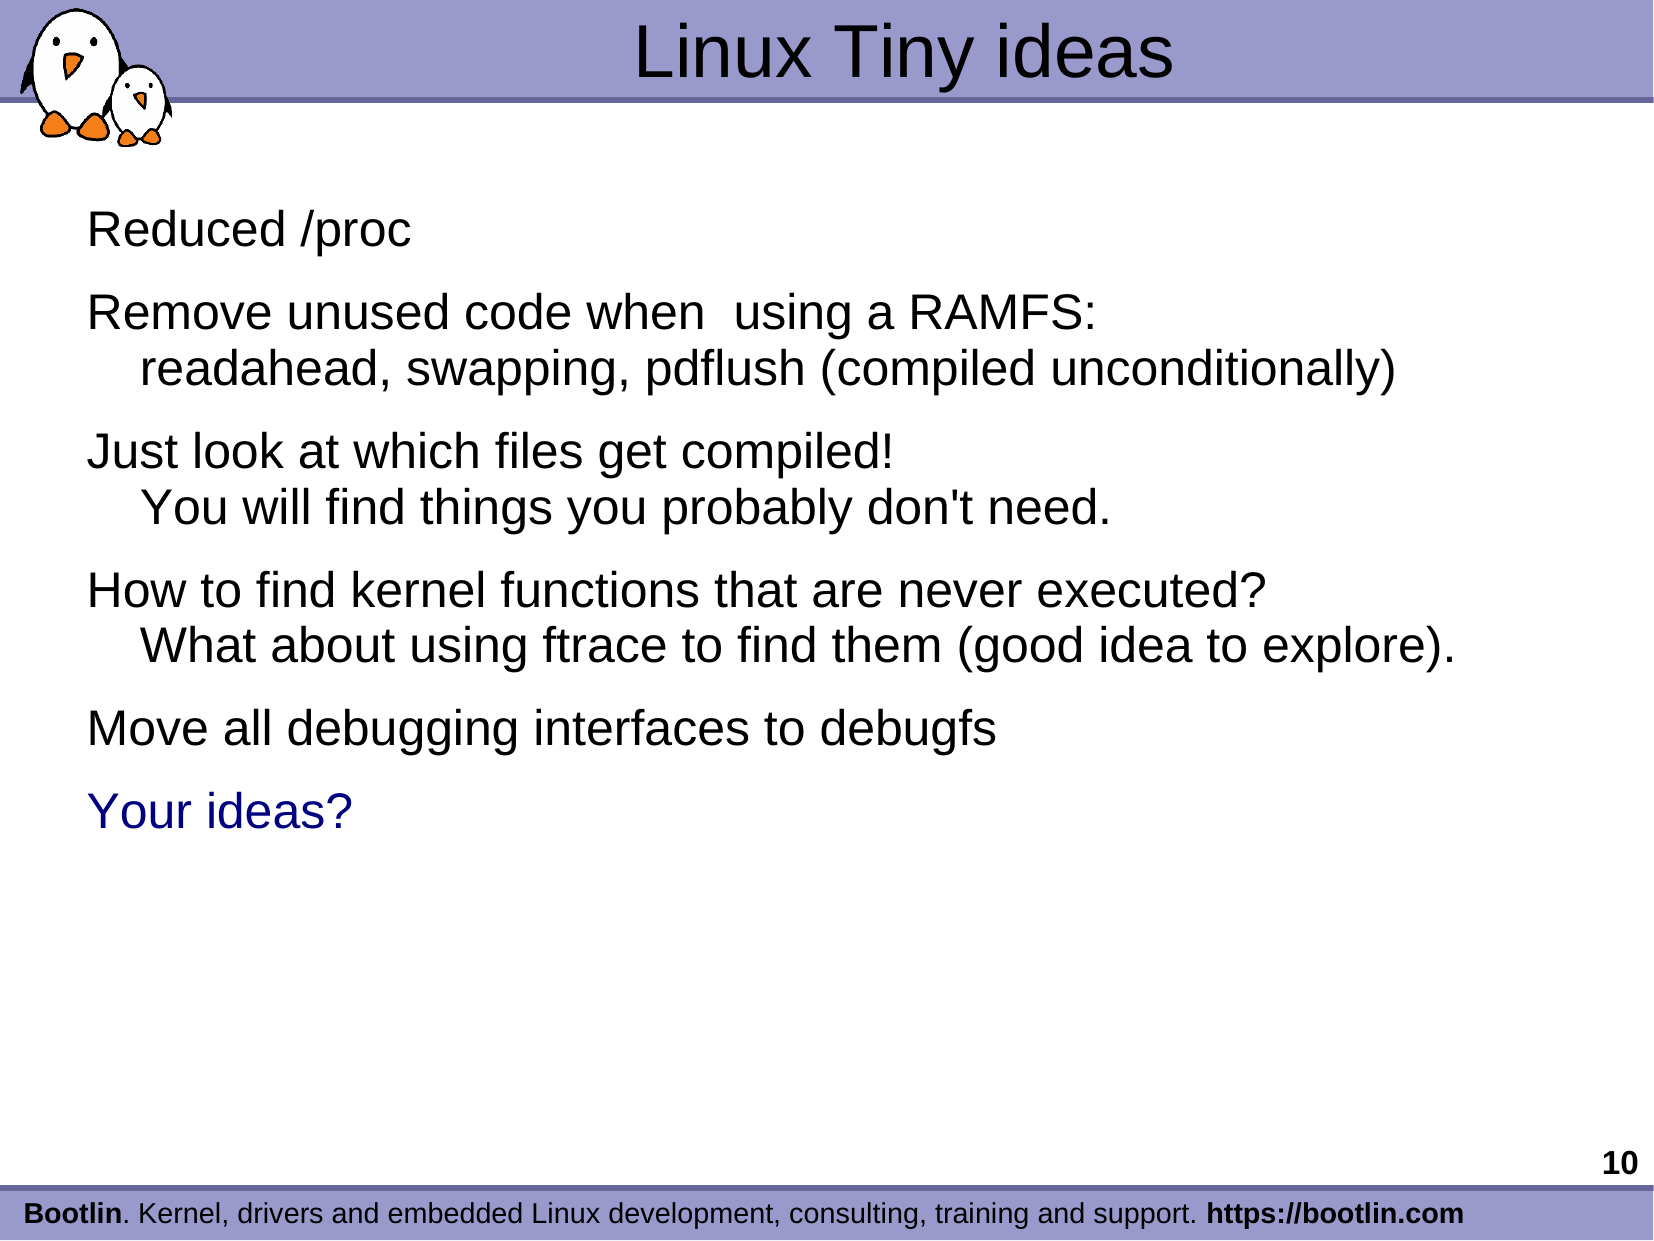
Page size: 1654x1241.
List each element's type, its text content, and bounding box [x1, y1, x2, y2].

list Reduced /proc Remove unused code when using a RAMFS: readahead, swapping, pdflush (compiled unconditionally) Just look at which files get compiled! You will find things you probably don't need. How to find kernel functions that are never executed? What about using ftrace to find them (good idea to explore). Move all debugging interfaces to debugfs Your ideas? [68, 201, 1592, 1118]
picture [20, 8, 172, 147]
title Linux Tiny ideas [178, 5, 1631, 97]
